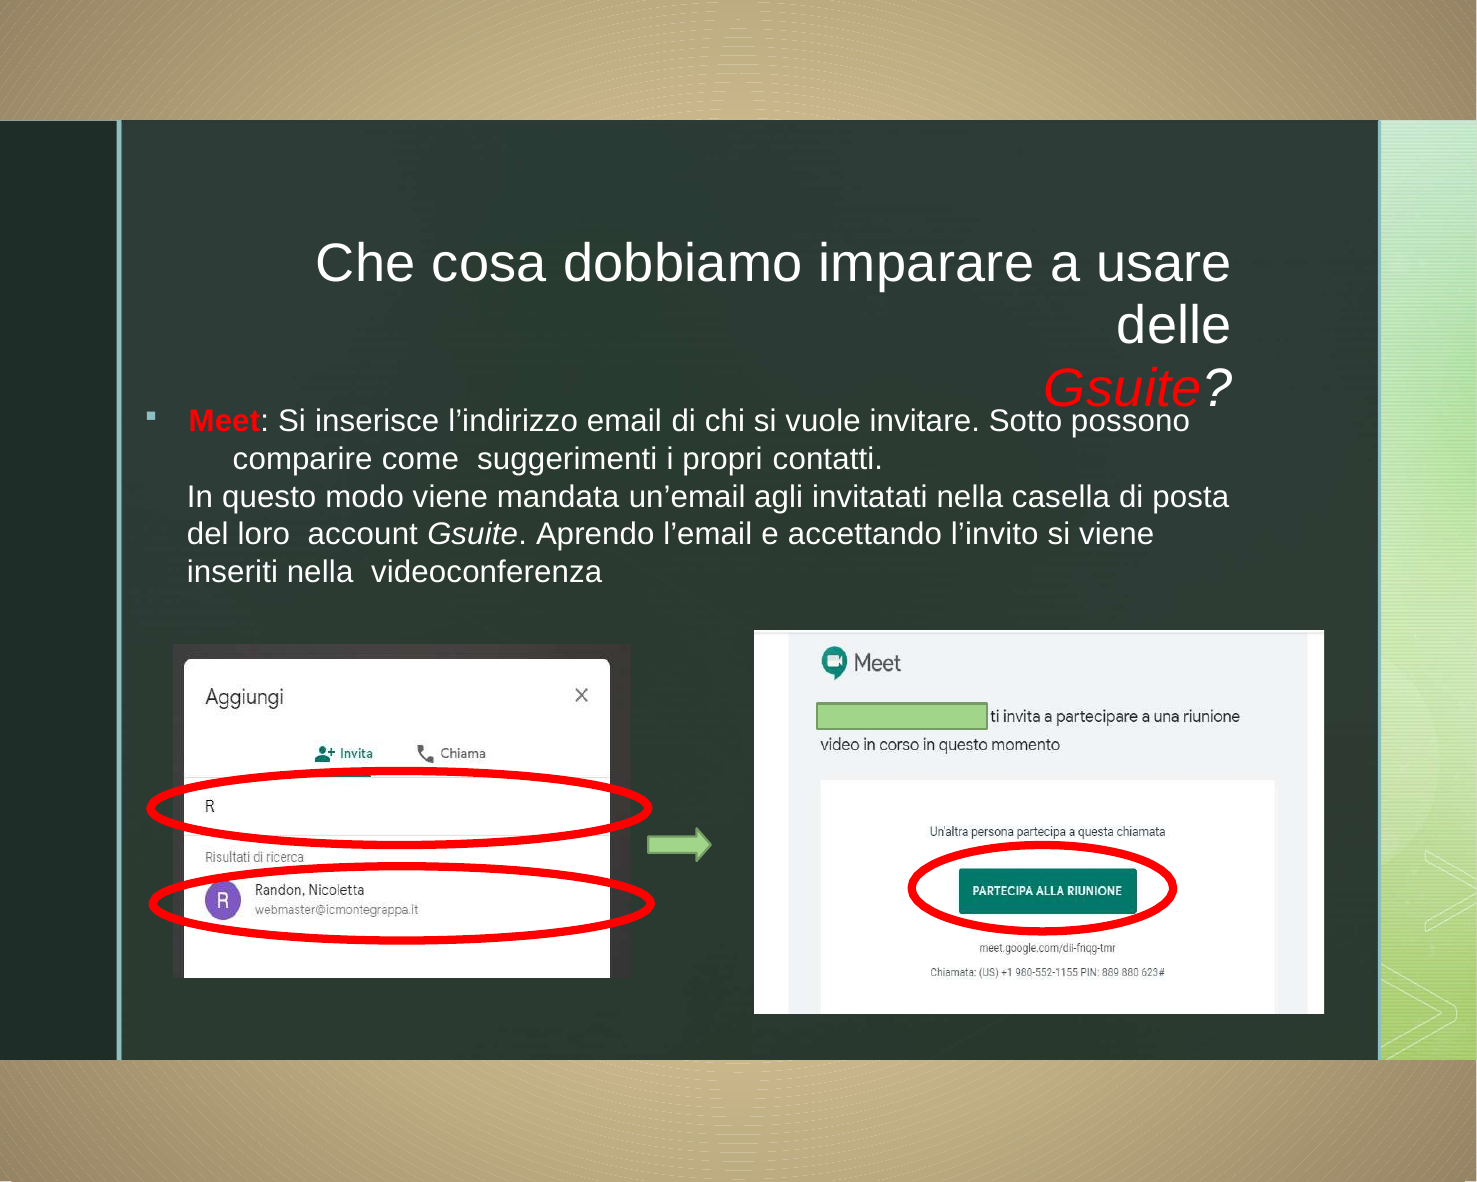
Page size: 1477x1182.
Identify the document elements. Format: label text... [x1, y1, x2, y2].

text_box [173, 645, 631, 789]
text_box [173, 871, 631, 936]
text_box [173, 776, 631, 840]
text_box [173, 827, 631, 884]
text_box [650, 833, 708, 856]
text_box [754, 631, 1324, 1014]
text_box Meet: Si inserisce l’indirizzo email di chi si vuole invitare. Sotto possono comparire come suggerimenti i propri contatti. In questo modo viene mandata un’email agli invitatati nella casella di posta del loro account Gsuite. Aprendo l’email e accettando l’invito si viene inseriti nella videoconferenza [141, 398, 1335, 598]
title Che cosa dobbiamo imparare a usare delle Gsuite? [315, 227, 1319, 398]
text_box [173, 923, 631, 978]
